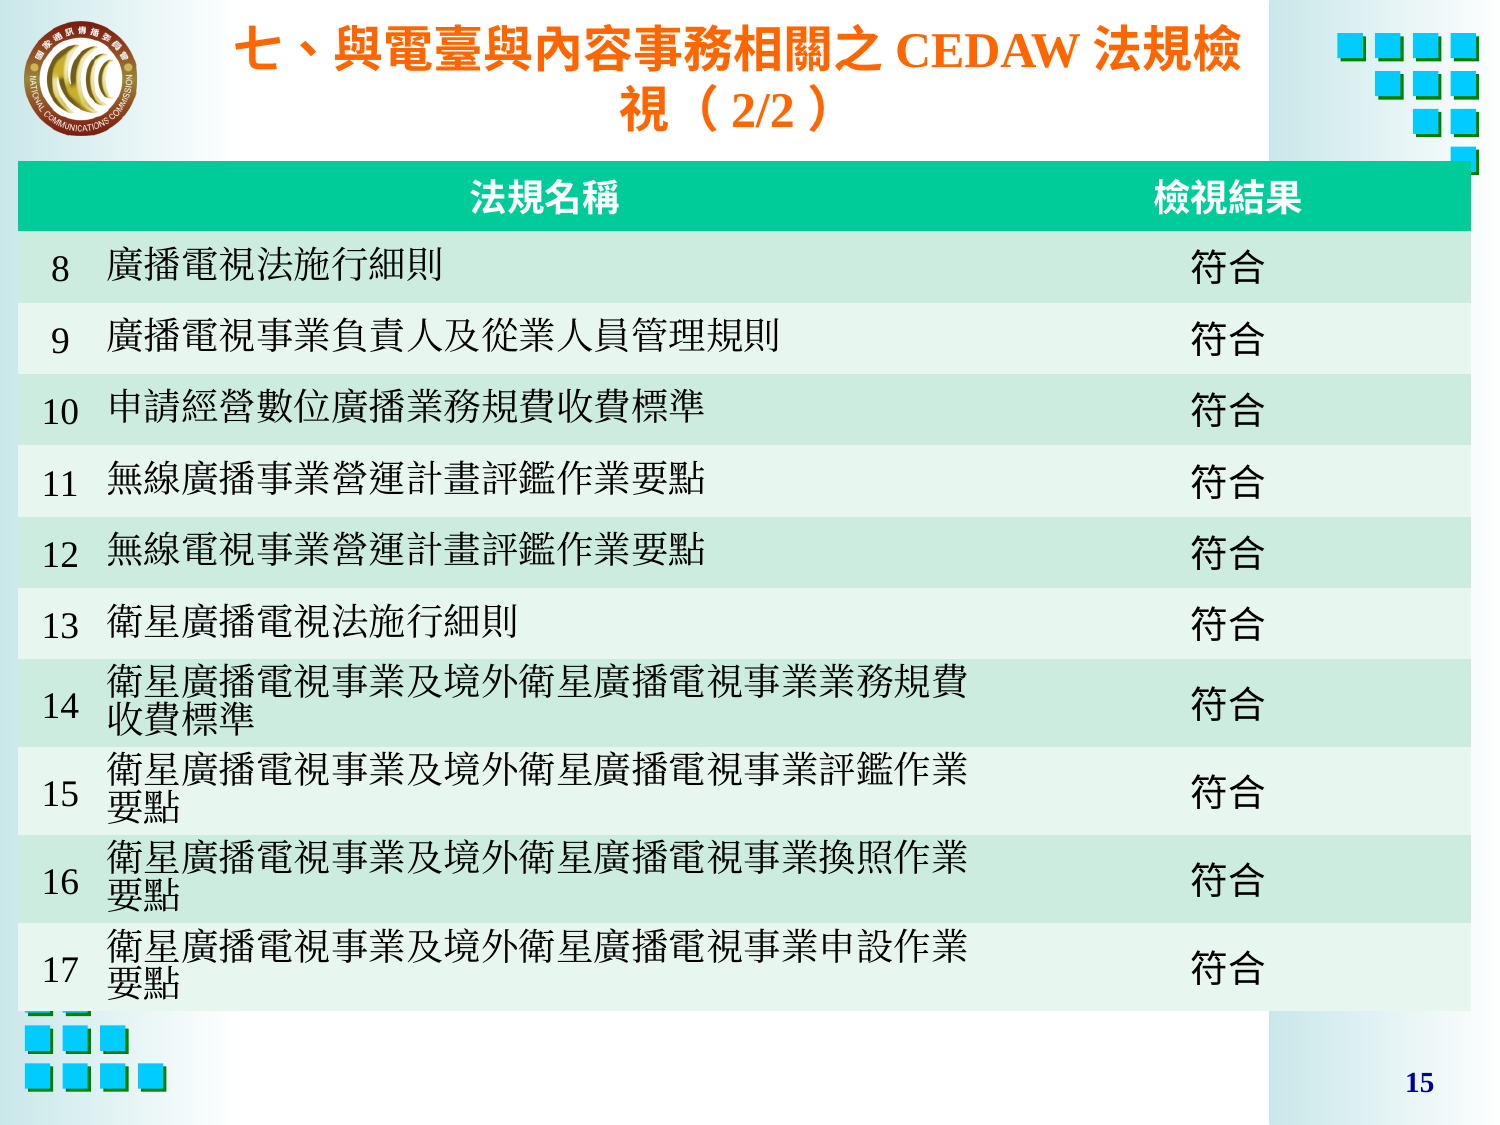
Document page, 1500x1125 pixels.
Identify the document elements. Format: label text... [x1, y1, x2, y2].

table_cell 符合 [986, 303, 1471, 374]
table_cell 衛星廣播電視事業及境外衛星廣播電視事業業務規費收費標準 [103, 659, 986, 747]
table_cell 衛星廣播電視事業及境外衛星廣播電視事業申設作業要點 [103, 923, 986, 1011]
table_header 法規名稱 [103, 161, 986, 231]
table_cell 16 [18, 835, 103, 923]
table_cell 13 [18, 588, 103, 659]
table_cell 符合 [986, 835, 1471, 923]
table_cell 符合 [986, 445, 1471, 517]
table_cell 12 [18, 517, 103, 588]
table_cell 符合 [986, 231, 1471, 303]
table_cell 9 [18, 303, 103, 374]
picture [24, 21, 137, 136]
table_cell 符合 [986, 747, 1471, 835]
table_cell 符合 [986, 659, 1471, 747]
table_cell 15 [18, 747, 103, 835]
table_cell 符合 [986, 517, 1471, 588]
table_cell 14 [18, 659, 103, 747]
table_cell 廣播電視法施行細則 [103, 231, 986, 303]
table_cell 11 [18, 445, 103, 517]
table_cell 無線廣播事業營運計畫評鑑作業要點 [103, 445, 986, 517]
table_cell 衛星廣播電視事業及境外衛星廣播電視事業換照作業要點 [103, 835, 986, 923]
title 七、與電臺與內容事務相關之CEDAW法規檢視（2/2） [194, 15, 1282, 141]
table_cell 無線電視事業營運計畫評鑑作業要點 [103, 517, 986, 588]
table_cell 10 [18, 374, 103, 445]
table_cell 符合 [986, 588, 1471, 659]
table_cell 8 [18, 231, 103, 303]
table_cell 17 [18, 923, 103, 1011]
table_cell 申請經營數位廣播業務規費收費標準 [103, 374, 986, 445]
table_cell 符合 [986, 923, 1471, 1011]
table_header [18, 161, 103, 231]
table_cell 衛星廣播電視事業及境外衛星廣播電視事業評鑑作業要點 [103, 747, 986, 835]
table_cell 廣播電視事業負責人及從業人員管理規則 [103, 303, 986, 374]
table_cell 衛星廣播電視法施行細則 [103, 588, 986, 659]
table_cell 符合 [986, 374, 1471, 445]
table_header 檢視結果 [986, 161, 1471, 231]
